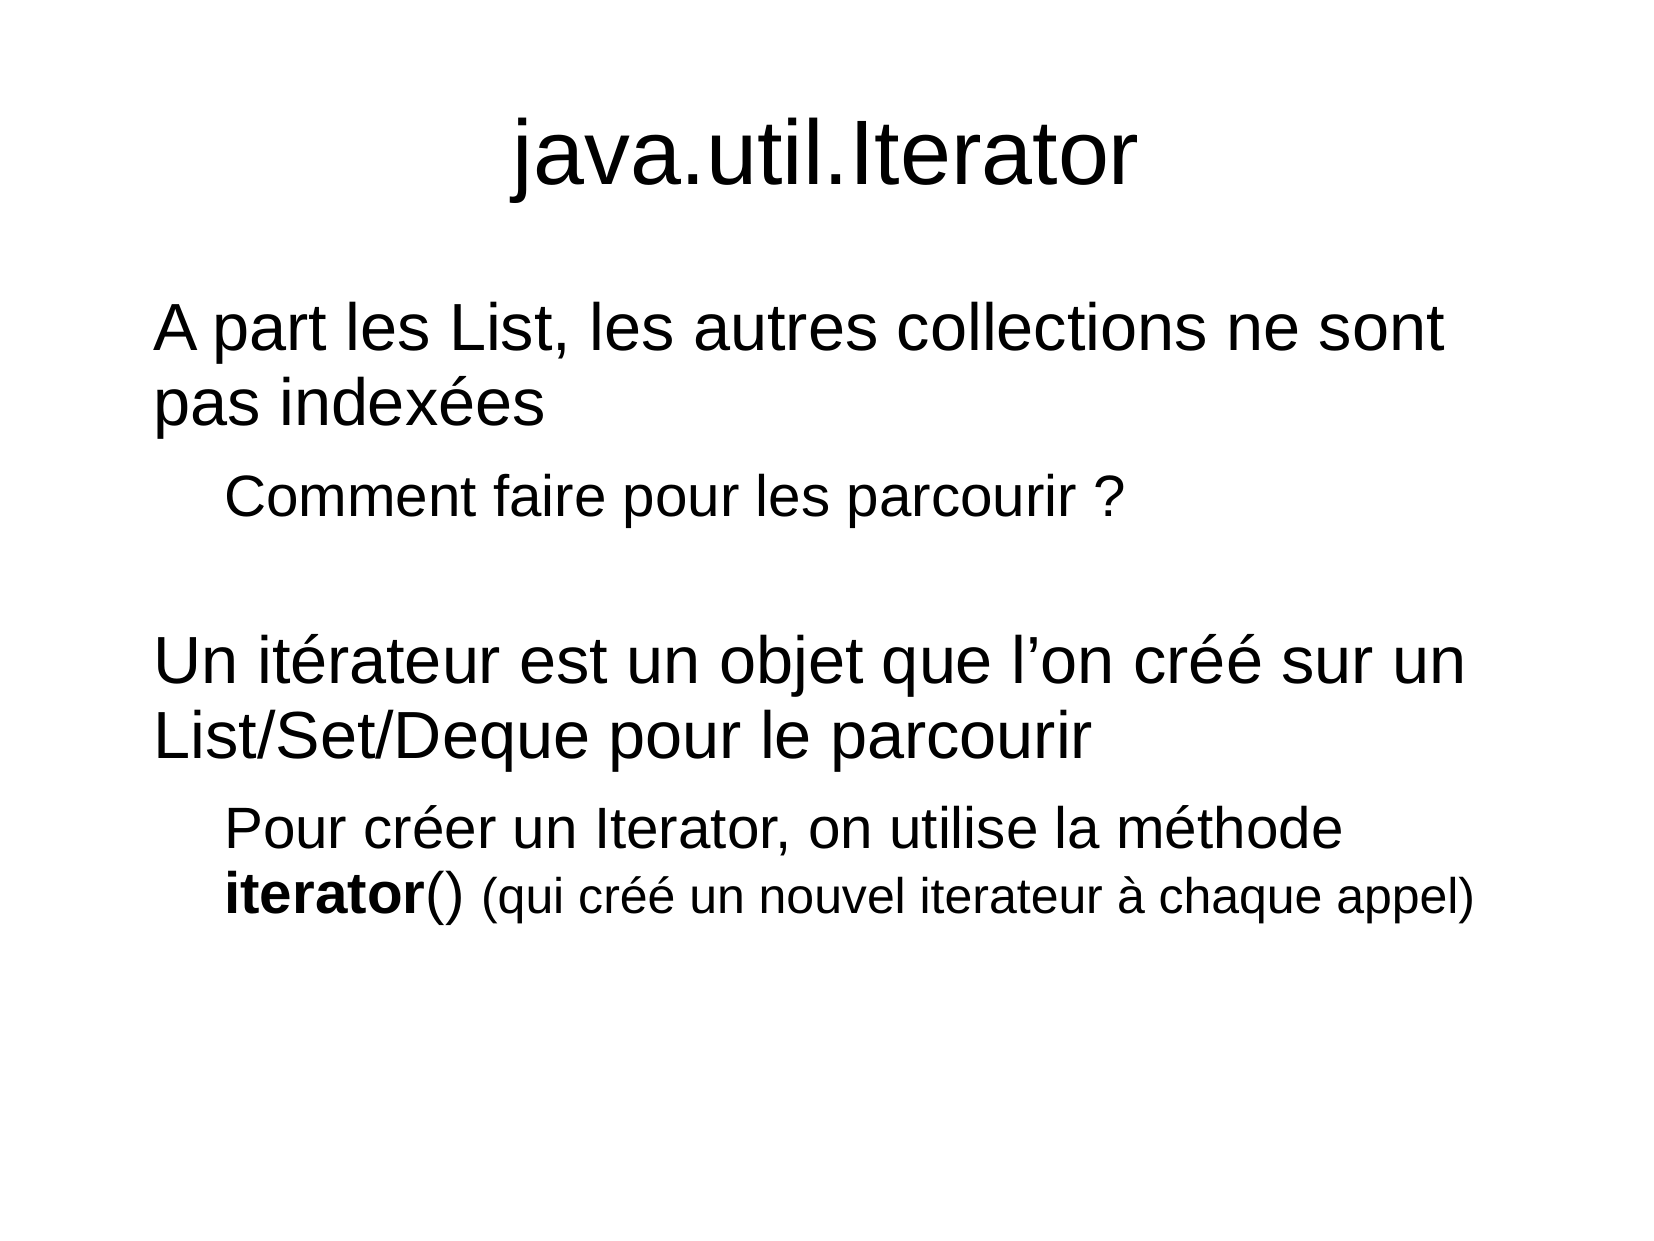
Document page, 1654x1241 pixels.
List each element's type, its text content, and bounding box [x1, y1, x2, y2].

title java.util.Iterator [82, 49, 1571, 257]
list A part les List, les autres collections ne sont pas indexées Comment faire pour les parcourir ? Un itérateur est un objet que l’on créé sur un List/Set/Deque pour le parcourir Pour créer un Iterator, on utilise la méthode iterator() (qui créé un nouvel iterateur à chaque appel) [82, 290, 1571, 1126]
